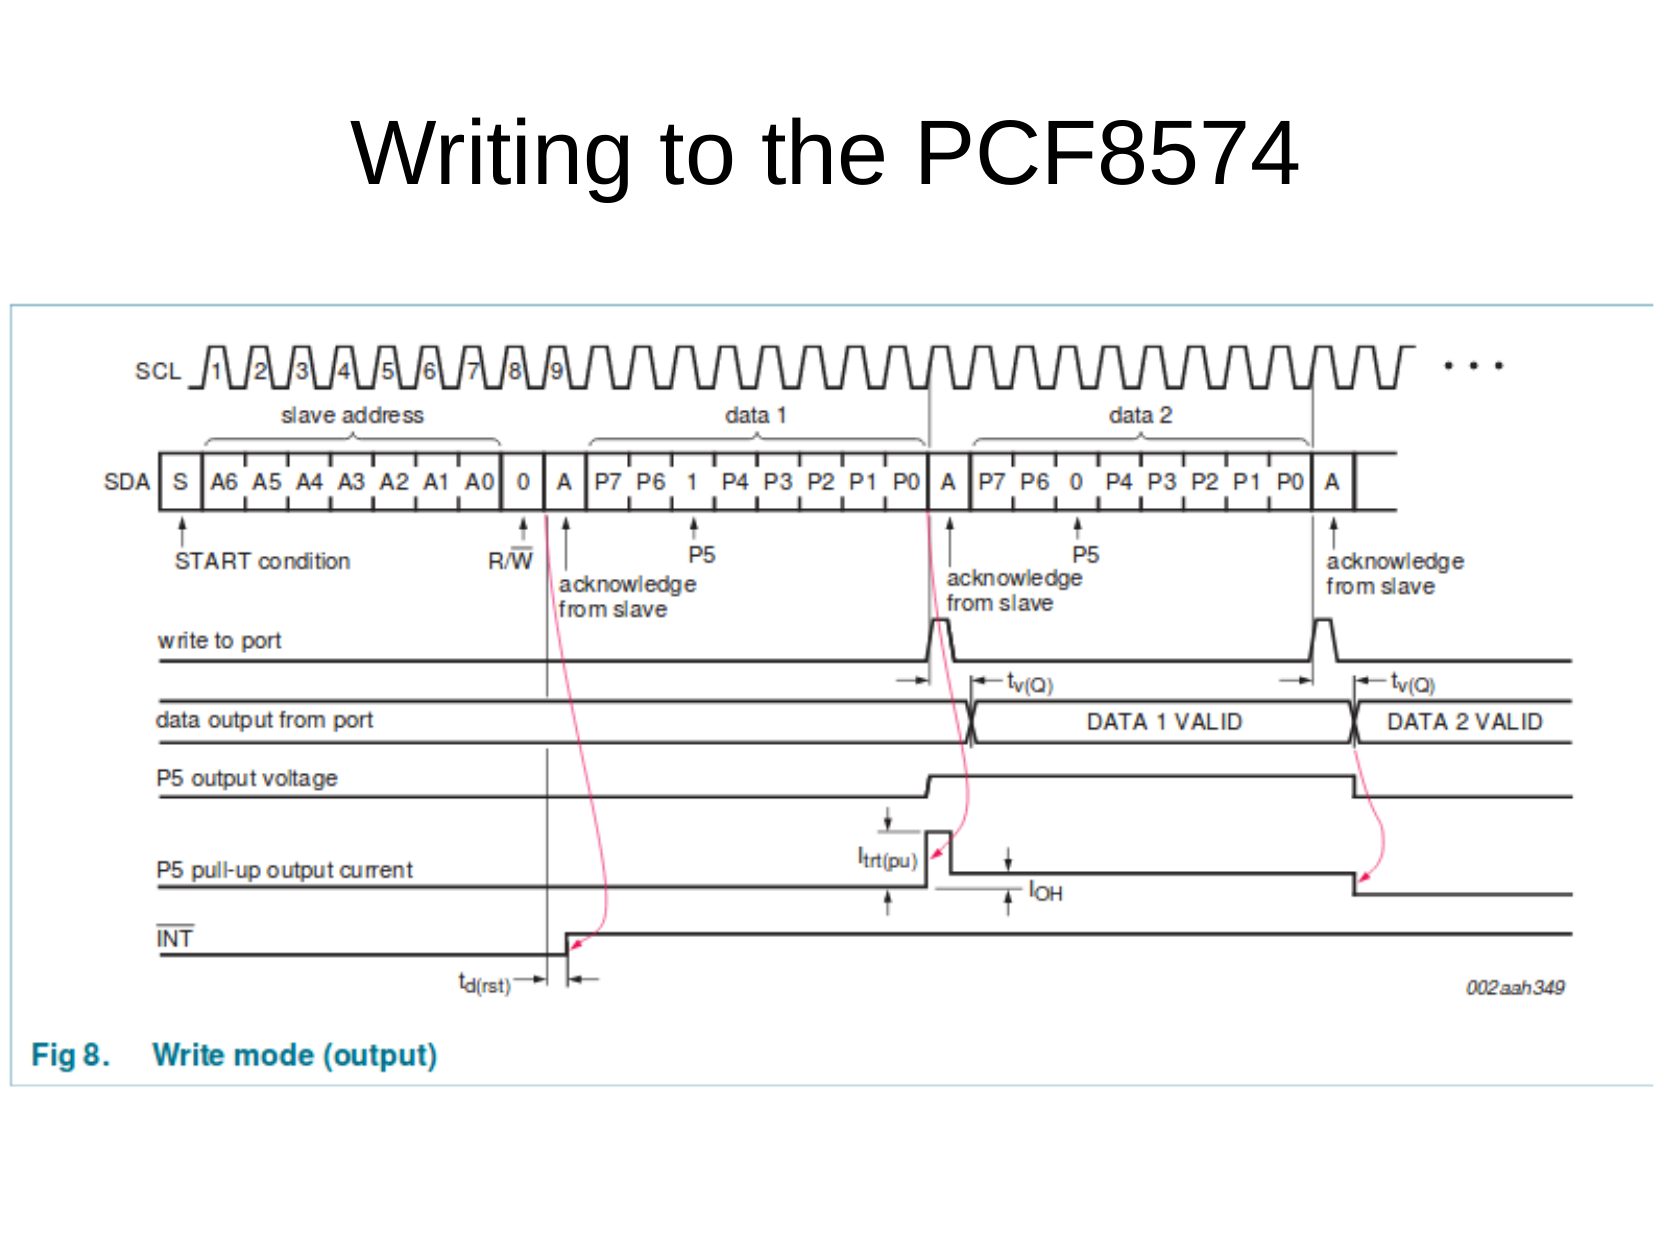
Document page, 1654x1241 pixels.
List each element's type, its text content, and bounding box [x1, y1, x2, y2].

picture [0, 290, 1654, 1111]
title Writing to the PCF8574 [82, 49, 1571, 257]
